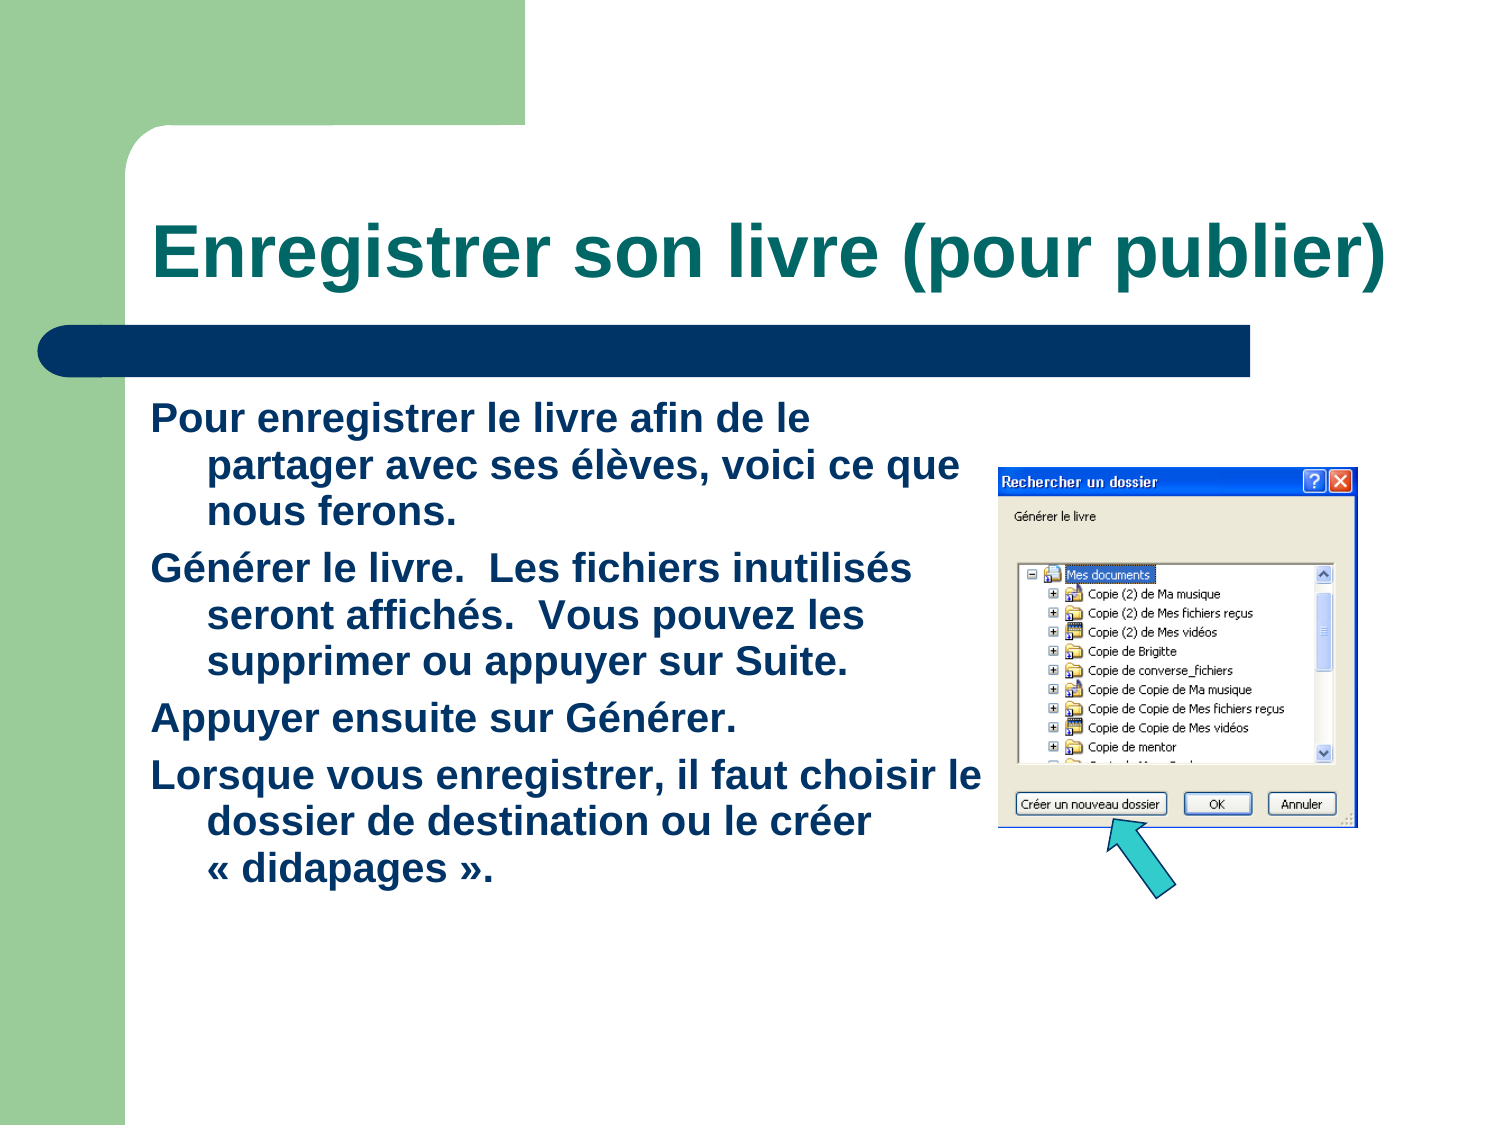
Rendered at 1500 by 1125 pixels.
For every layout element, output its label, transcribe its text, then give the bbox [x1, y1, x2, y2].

text_box [1107, 819, 1176, 899]
list Pour enregistrer le livre afin de le partager avec ses élèves, voici ce que nous ferons. Générer le livre. Les fichiers inutilisés seront affichés. Vous pouvez les supprimer ou appuyer sur Suite. Appuyer ensuite sur Générer. Lorsque vous enregistrer, il faut choisir le dossier de destination ou le créer « didapages ». [135, 387, 999, 1047]
title Enregistrer son livre (pour publier) [136, 136, 1414, 301]
picture [998, 467, 1358, 828]
